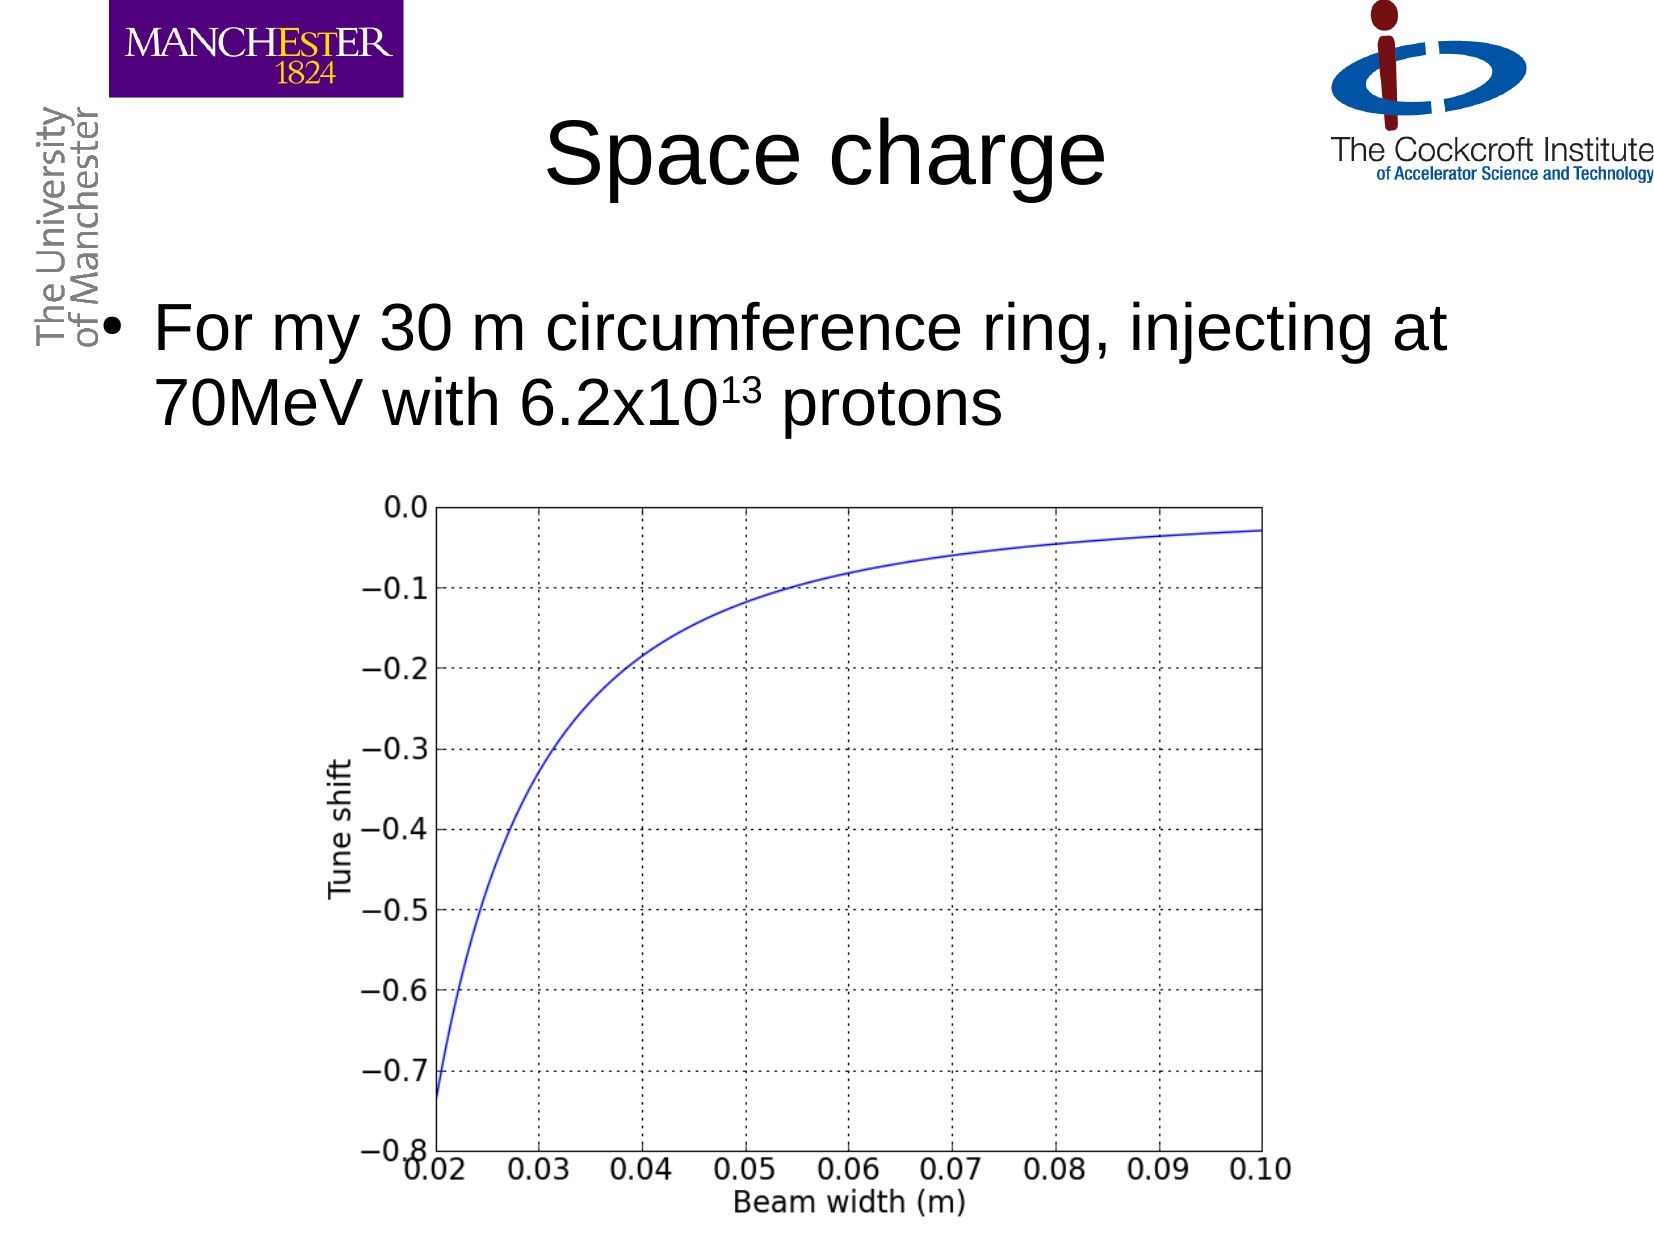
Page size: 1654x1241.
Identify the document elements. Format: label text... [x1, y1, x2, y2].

picture [302, 1109, 1368, 1231]
list For my 30 m circumference ring, injecting at 70MeV with 6.2x1013 protons [82, 290, 1571, 1109]
title Space charge [82, 56, 1571, 250]
picture [0, 0, 404, 347]
picture [1331, 0, 1654, 183]
